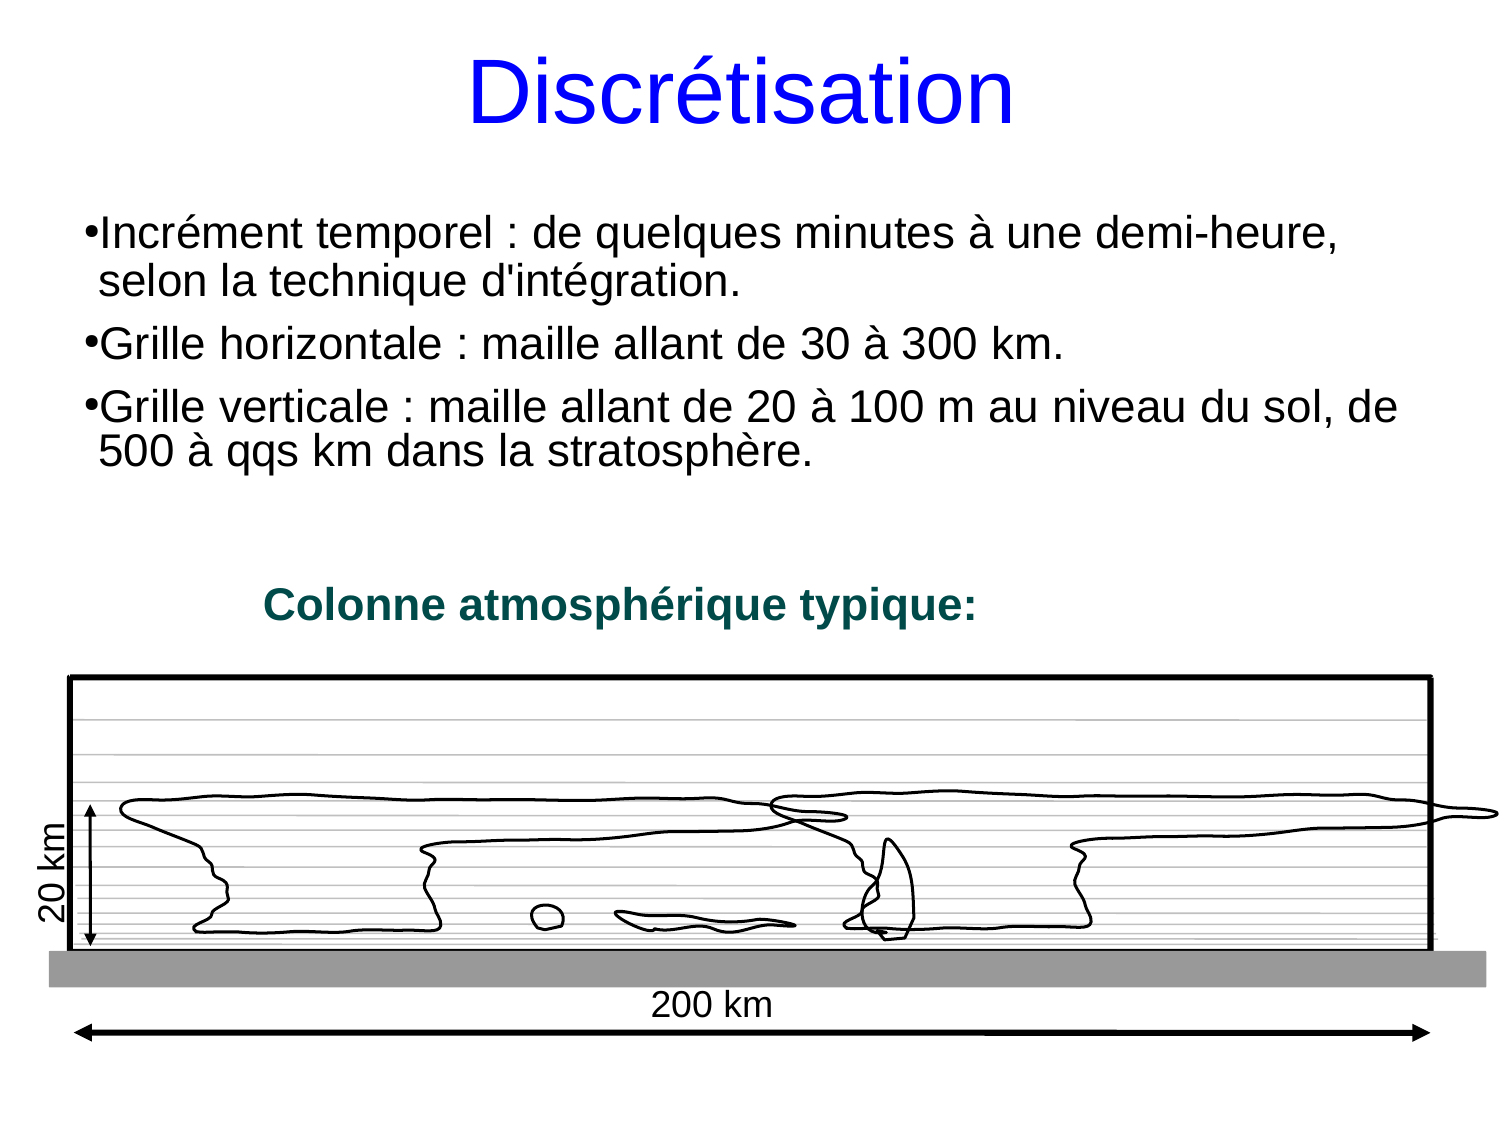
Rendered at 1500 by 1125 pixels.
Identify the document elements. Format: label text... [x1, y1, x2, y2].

text_box 20 km [24, 821, 73, 925]
text_box 200 km [650, 977, 774, 1026]
text_box Discrétisation [93, 24, 1390, 150]
text_box [49, 951, 1486, 987]
text_box Colonne atmosphérique typique: [262, 573, 979, 632]
text_box Incrément temporel : de quelques minutes à une demi-heure, selon la technique d'intégration. Grille horizontale : maille allant de 30 à 300 km. Grille verticale : maille allant de 20 à 100 m au niveau du sol, de 500 à qqs km dans la stratosphère. [68, 203, 1441, 487]
